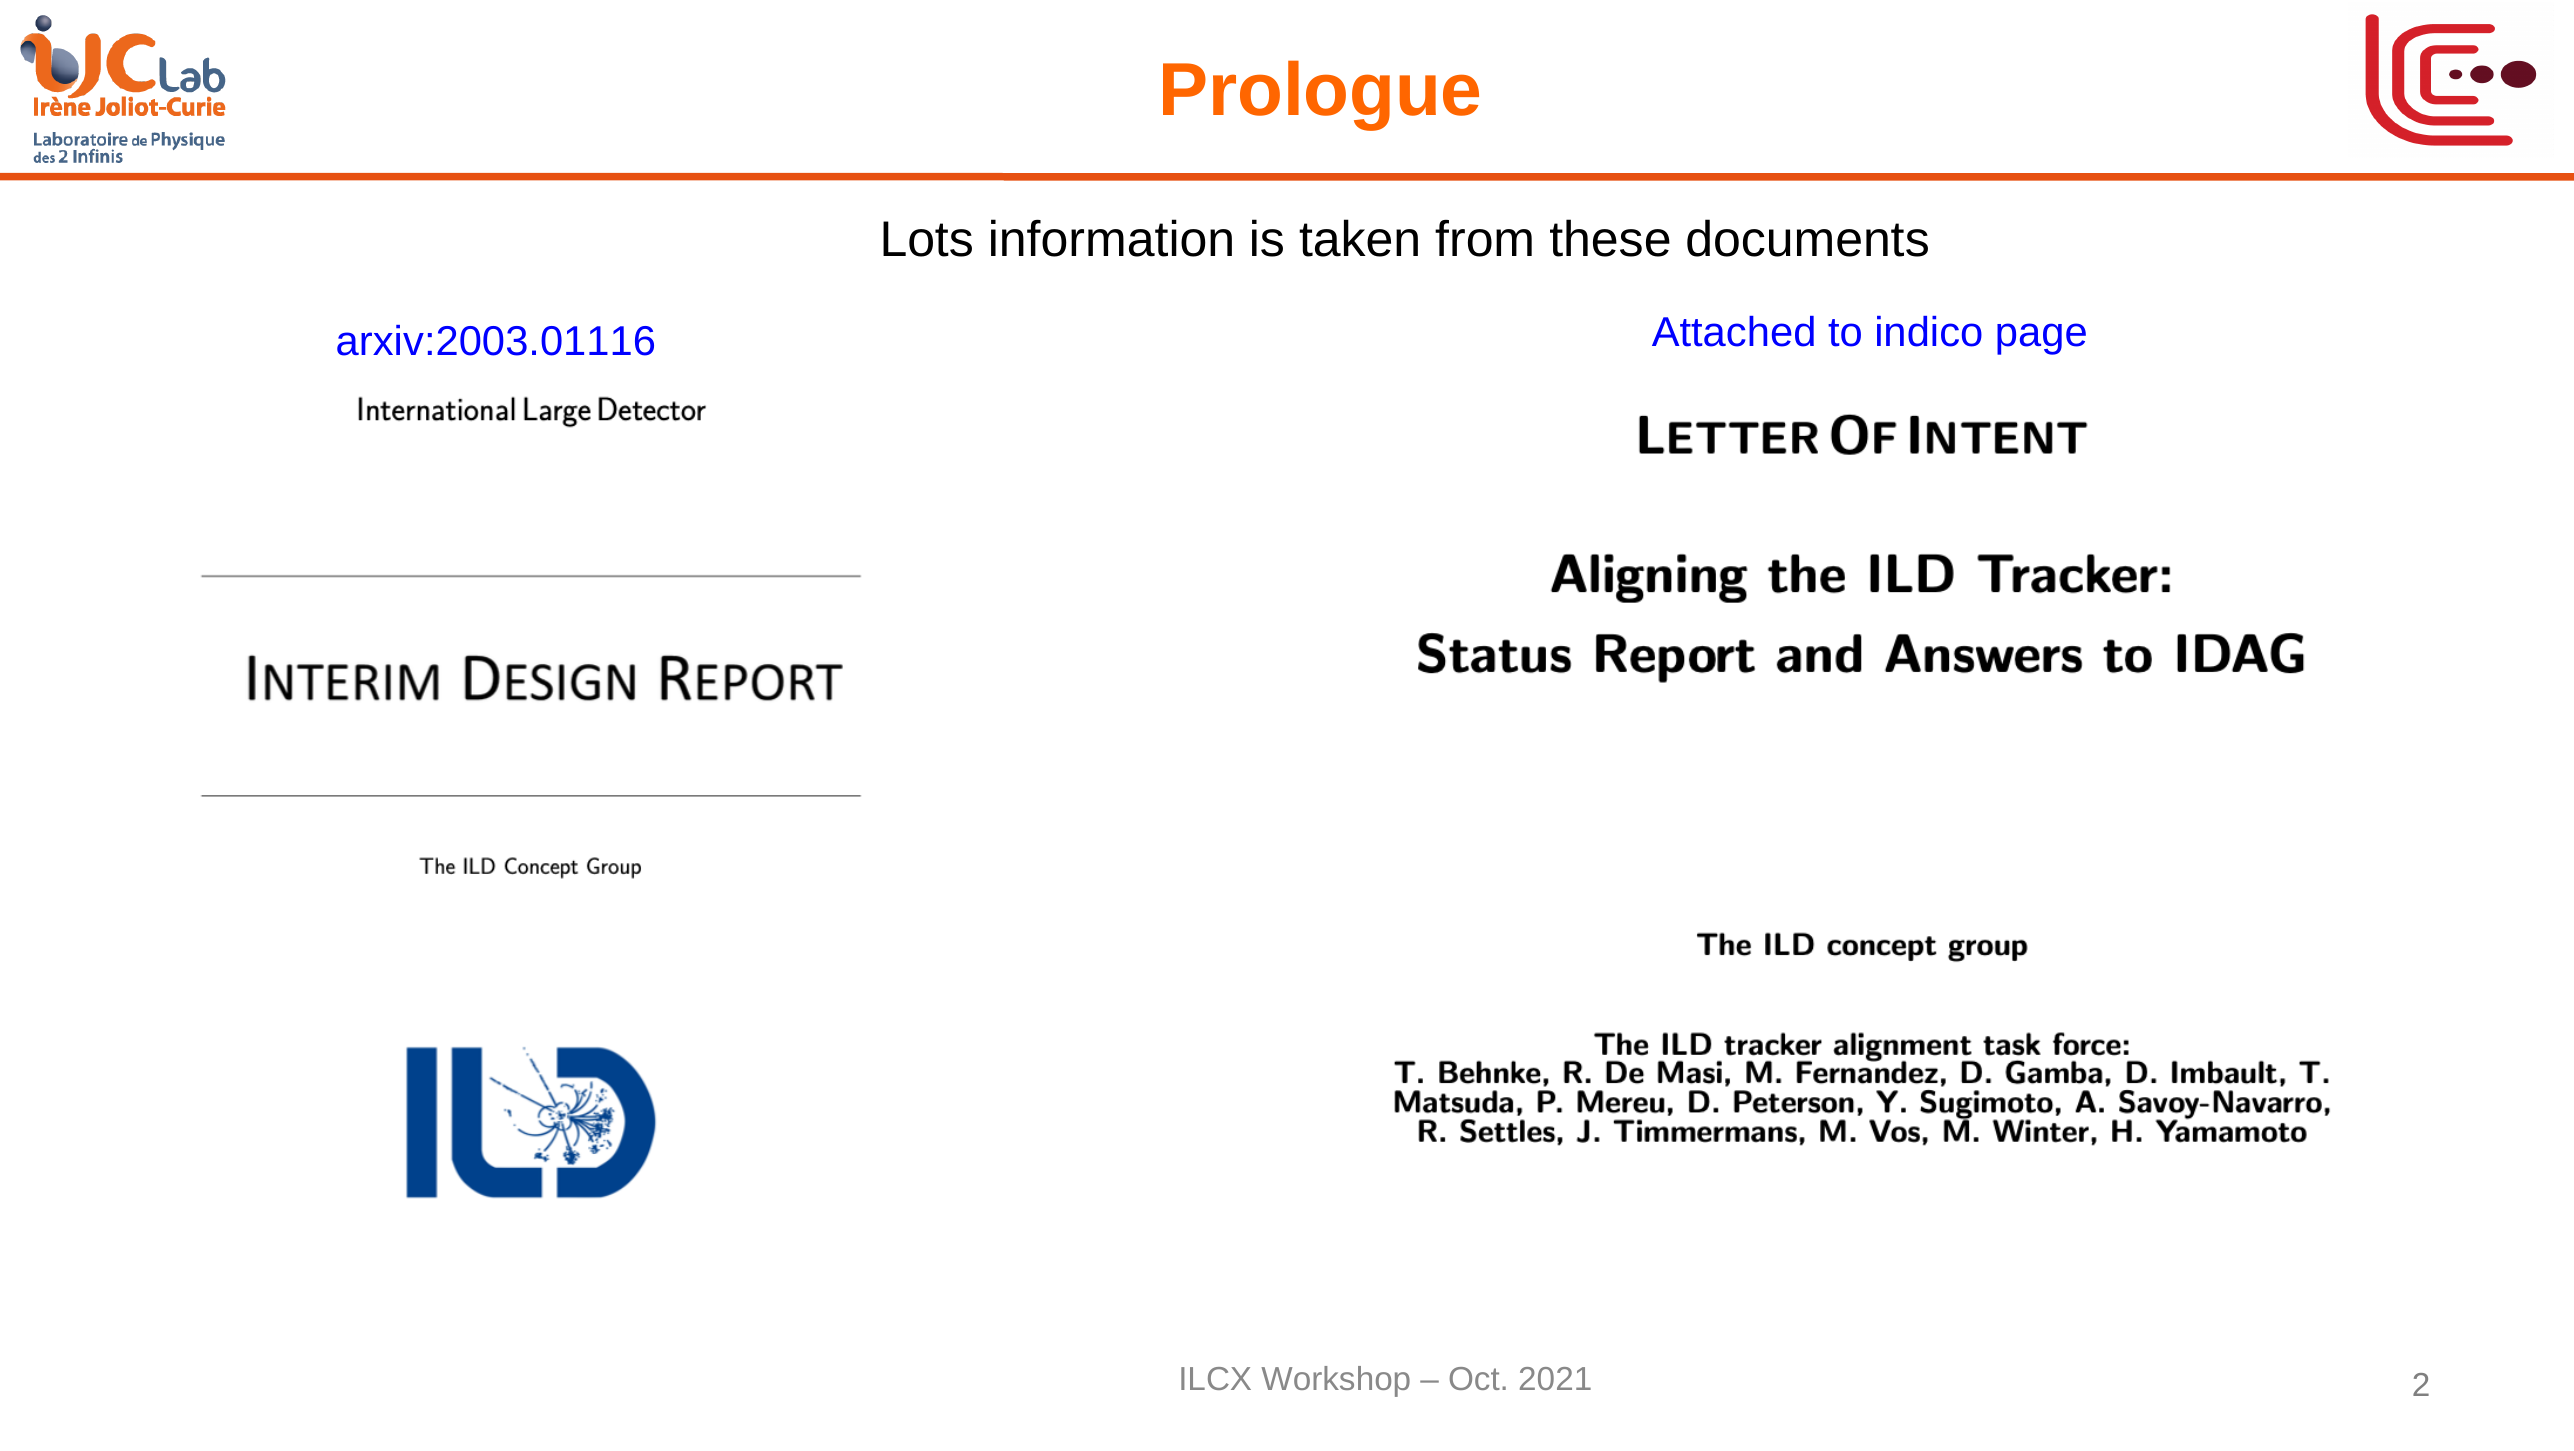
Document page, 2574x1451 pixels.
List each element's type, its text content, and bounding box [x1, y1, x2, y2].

text_box Attached to indico page [1637, 297, 2103, 363]
picture [2348, 2, 2554, 158]
text_box arxiv:2003.01116 [320, 306, 671, 372]
picture [4, 0, 241, 178]
title Prologue [226, 9, 2415, 162]
picture [128, 357, 931, 1222]
picture [1260, 389, 2506, 1190]
text_box Lots information is taken from these documents [836, 198, 1946, 334]
